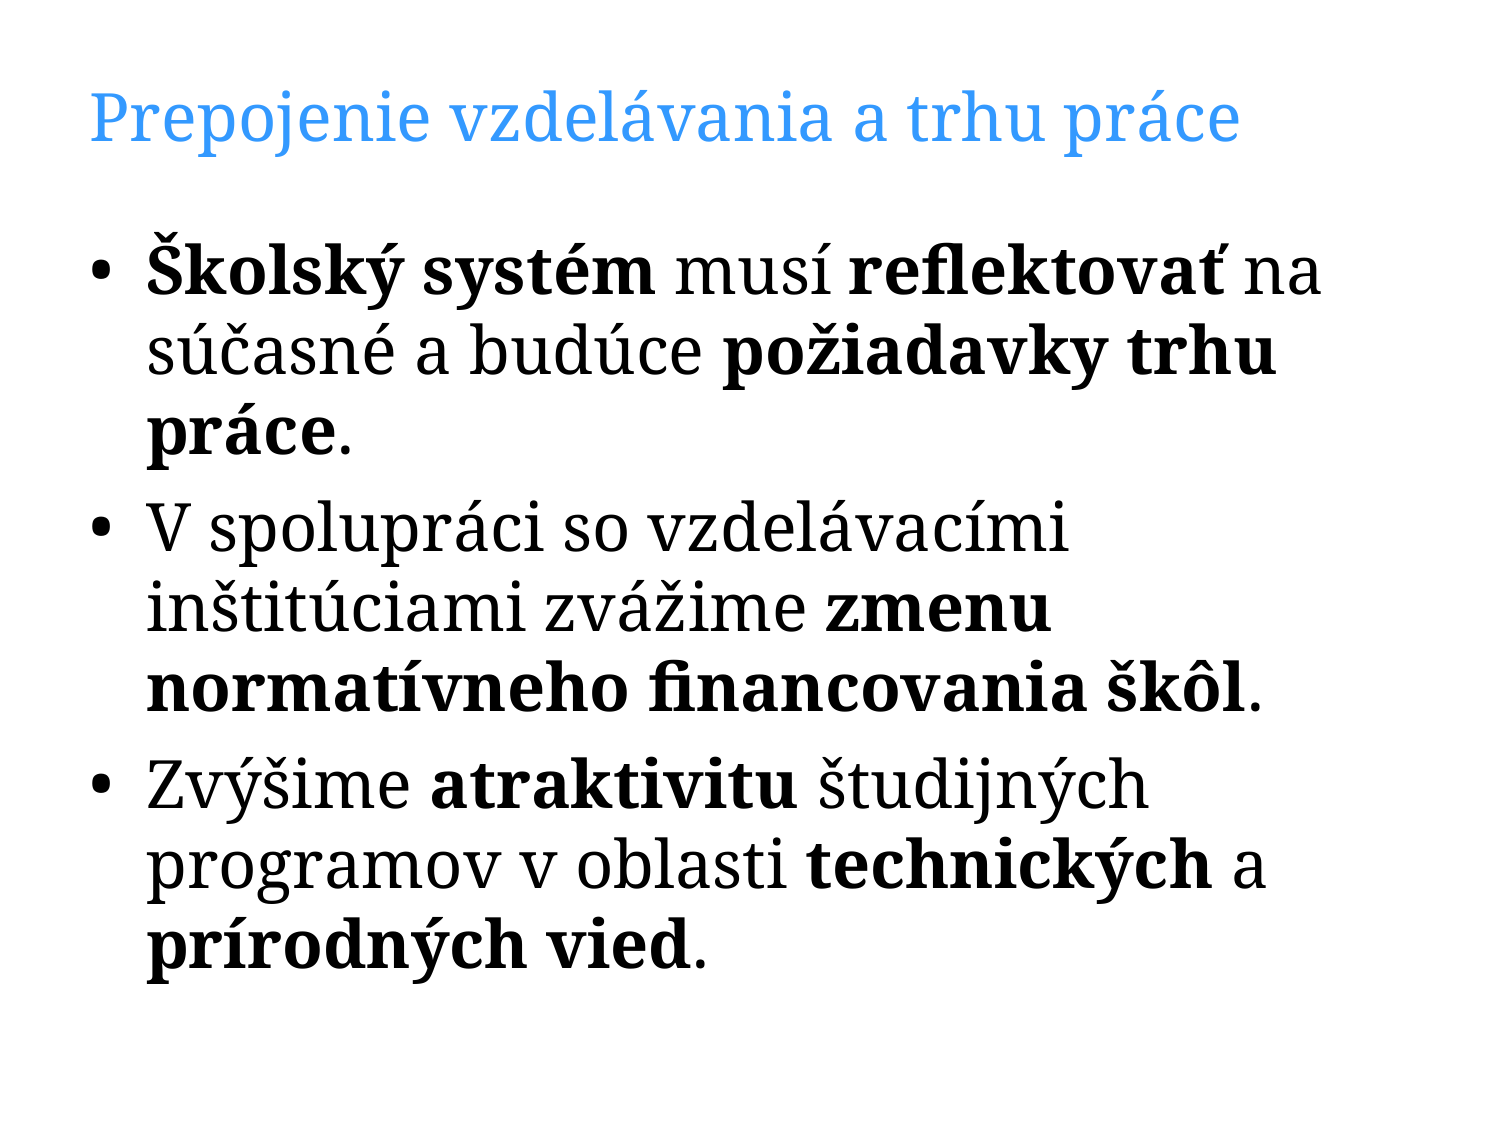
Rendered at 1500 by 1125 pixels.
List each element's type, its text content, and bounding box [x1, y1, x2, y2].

title Prepojenie vzdelávania a trhu práce [75, 45, 1426, 185]
list Školský systém musí reflektovať na súčasné a budúce požiadavky trhu práce. V spolupráci so vzdelávacími inštitúciami zvážime zmenu normatívneho financovania škôl. Zvýšime atraktivitu študijných programov v oblasti technických a prírodných vied. [75, 219, 1426, 1005]
